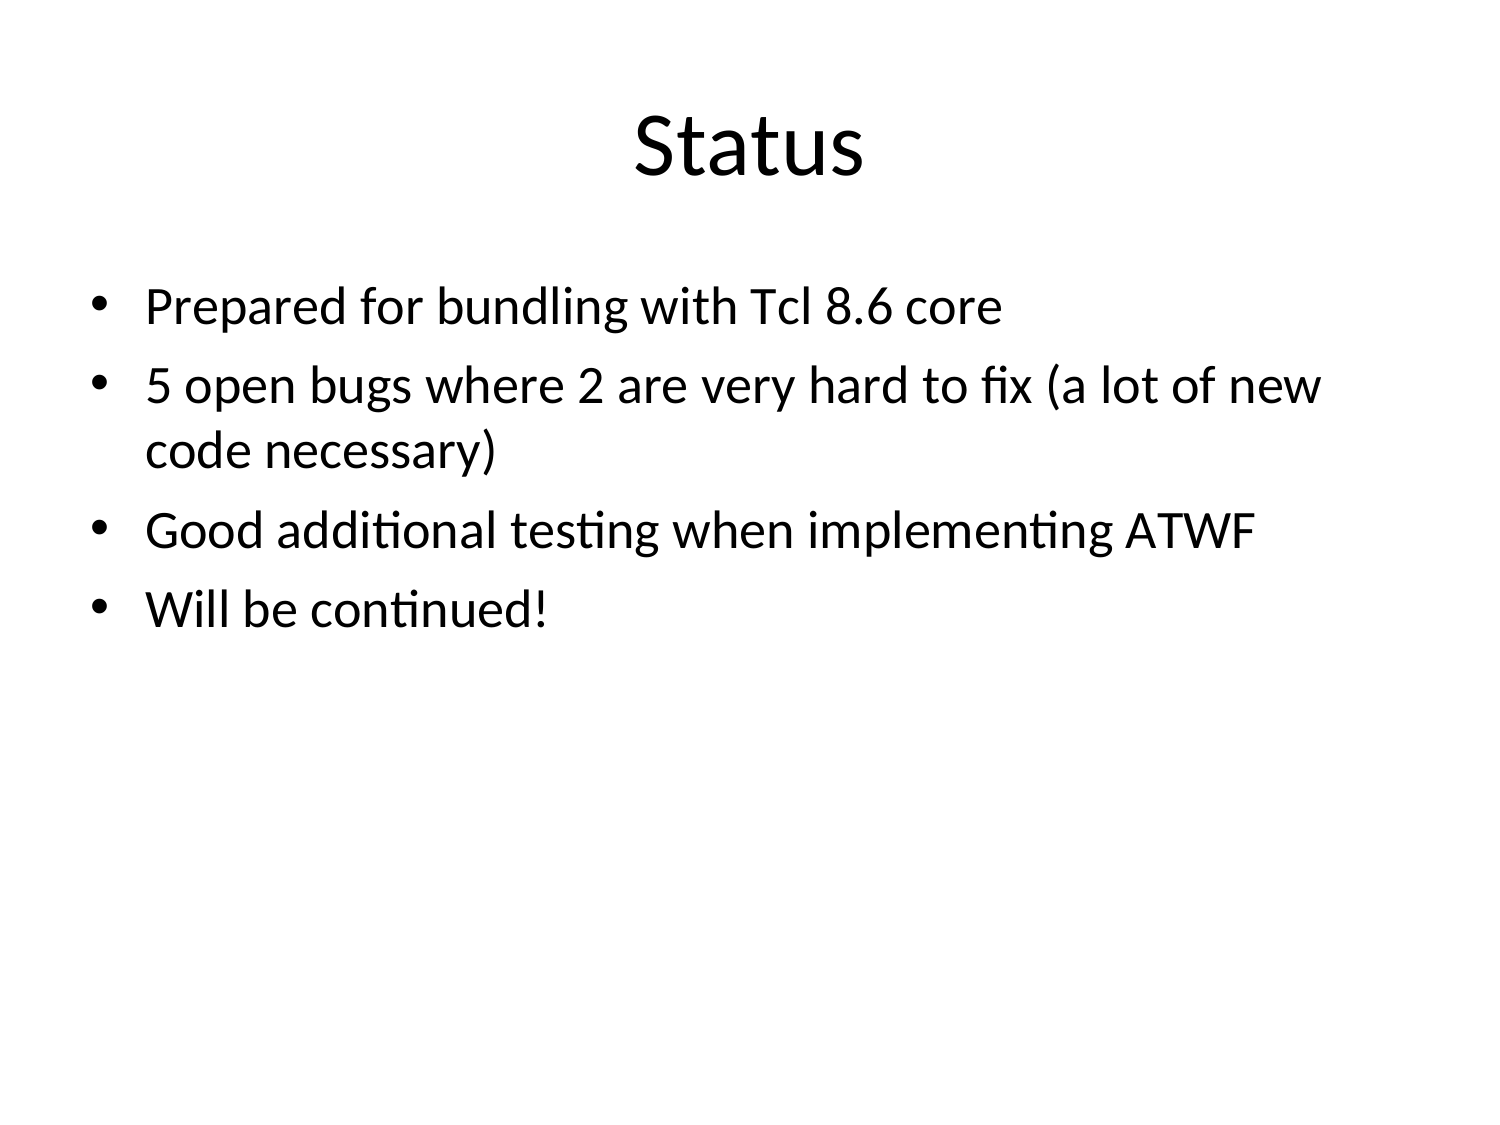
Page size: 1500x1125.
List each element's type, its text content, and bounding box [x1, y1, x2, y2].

text_box Prepared for bundling with Tcl 8.6 core 5 open bugs where 2 are very hard to fix (a lot of new code necessary) Good additional testing when implementing ATWF Will be continued!‏ [75, 262, 1426, 1005]
text_box Status [75, 45, 1426, 233]
